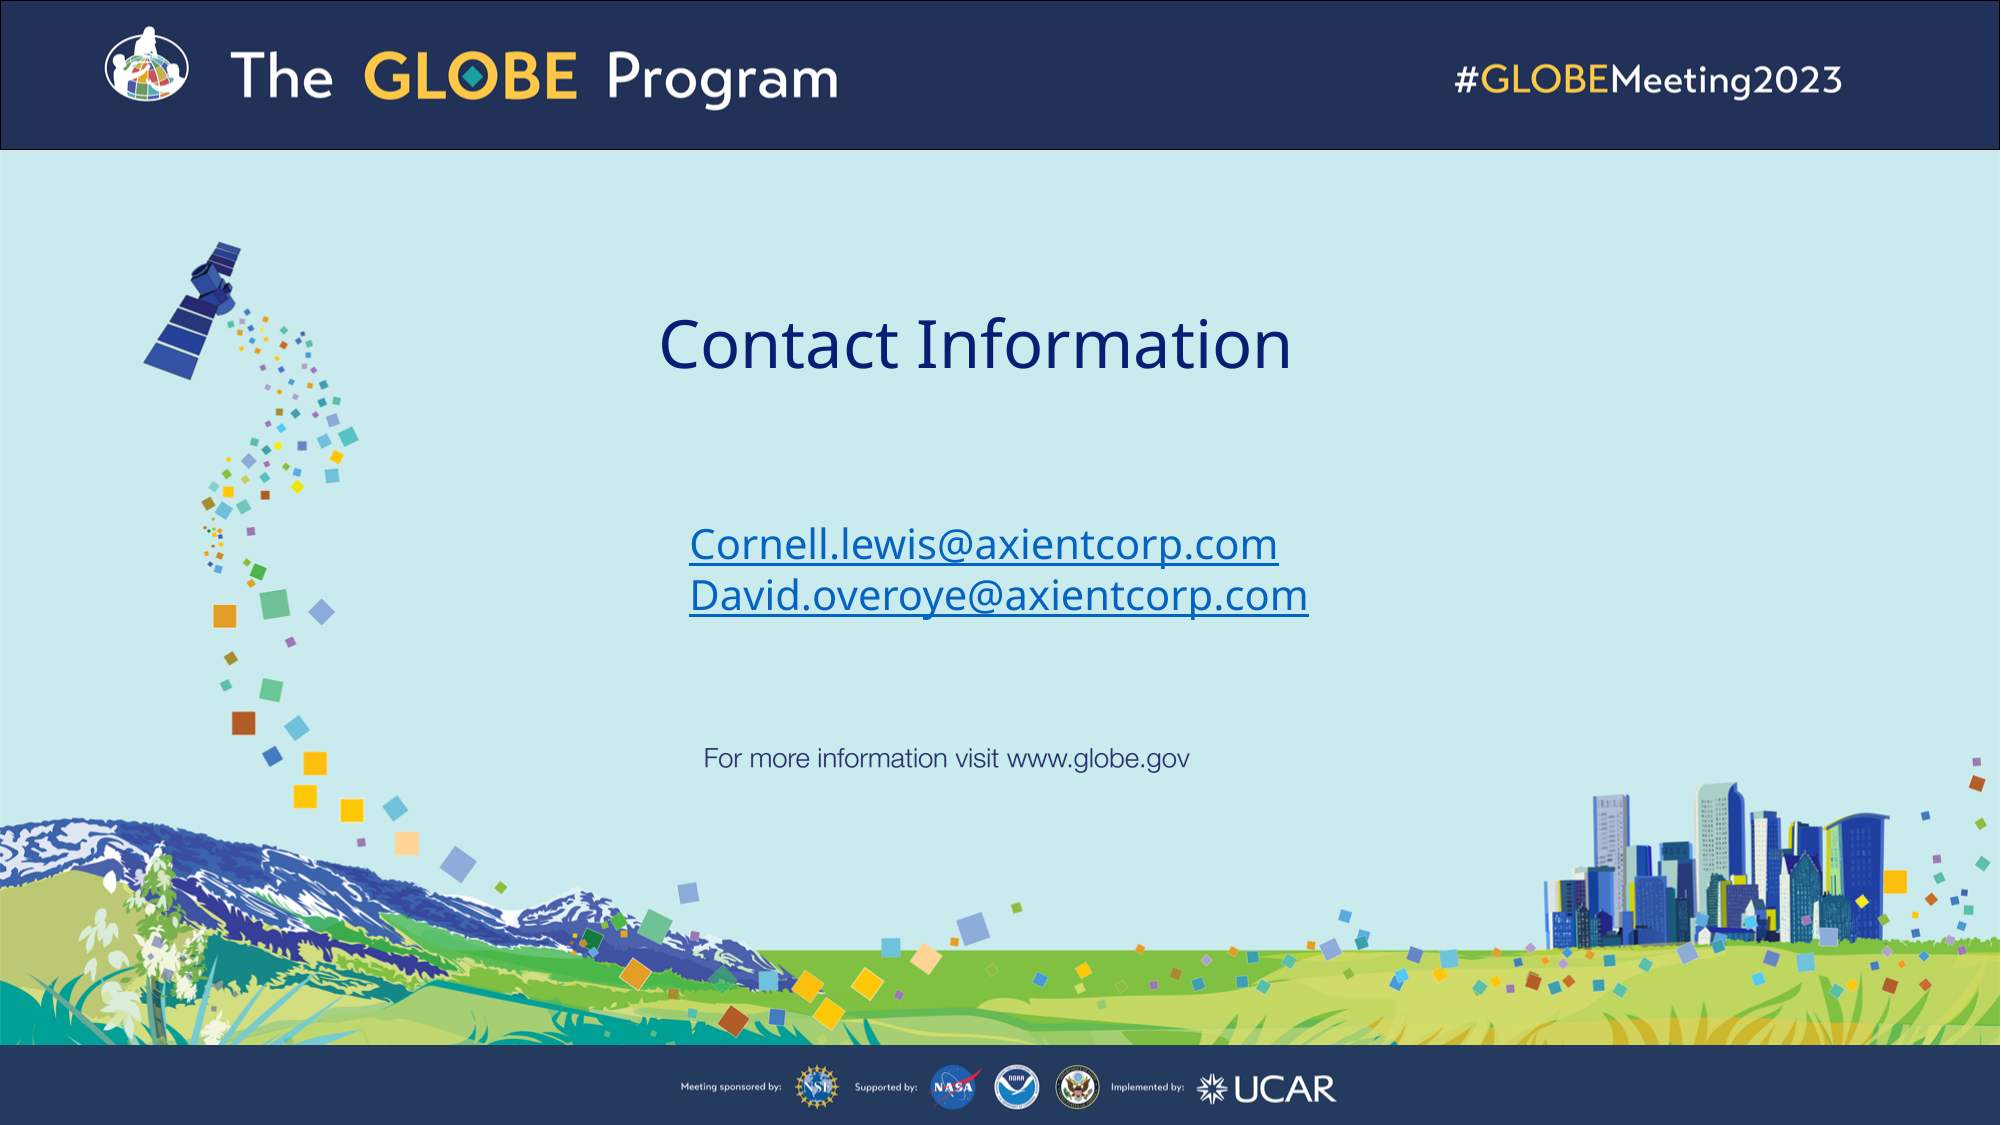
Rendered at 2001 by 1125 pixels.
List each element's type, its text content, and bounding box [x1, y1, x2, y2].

picture [0, 150, 2000, 1125]
text_box Contact Information [544, 235, 1409, 390]
title Cornell.lewis@axientcorp.com David.overoye@axientcorp.com [674, 421, 1483, 546]
picture [1, 1, 1999, 149]
